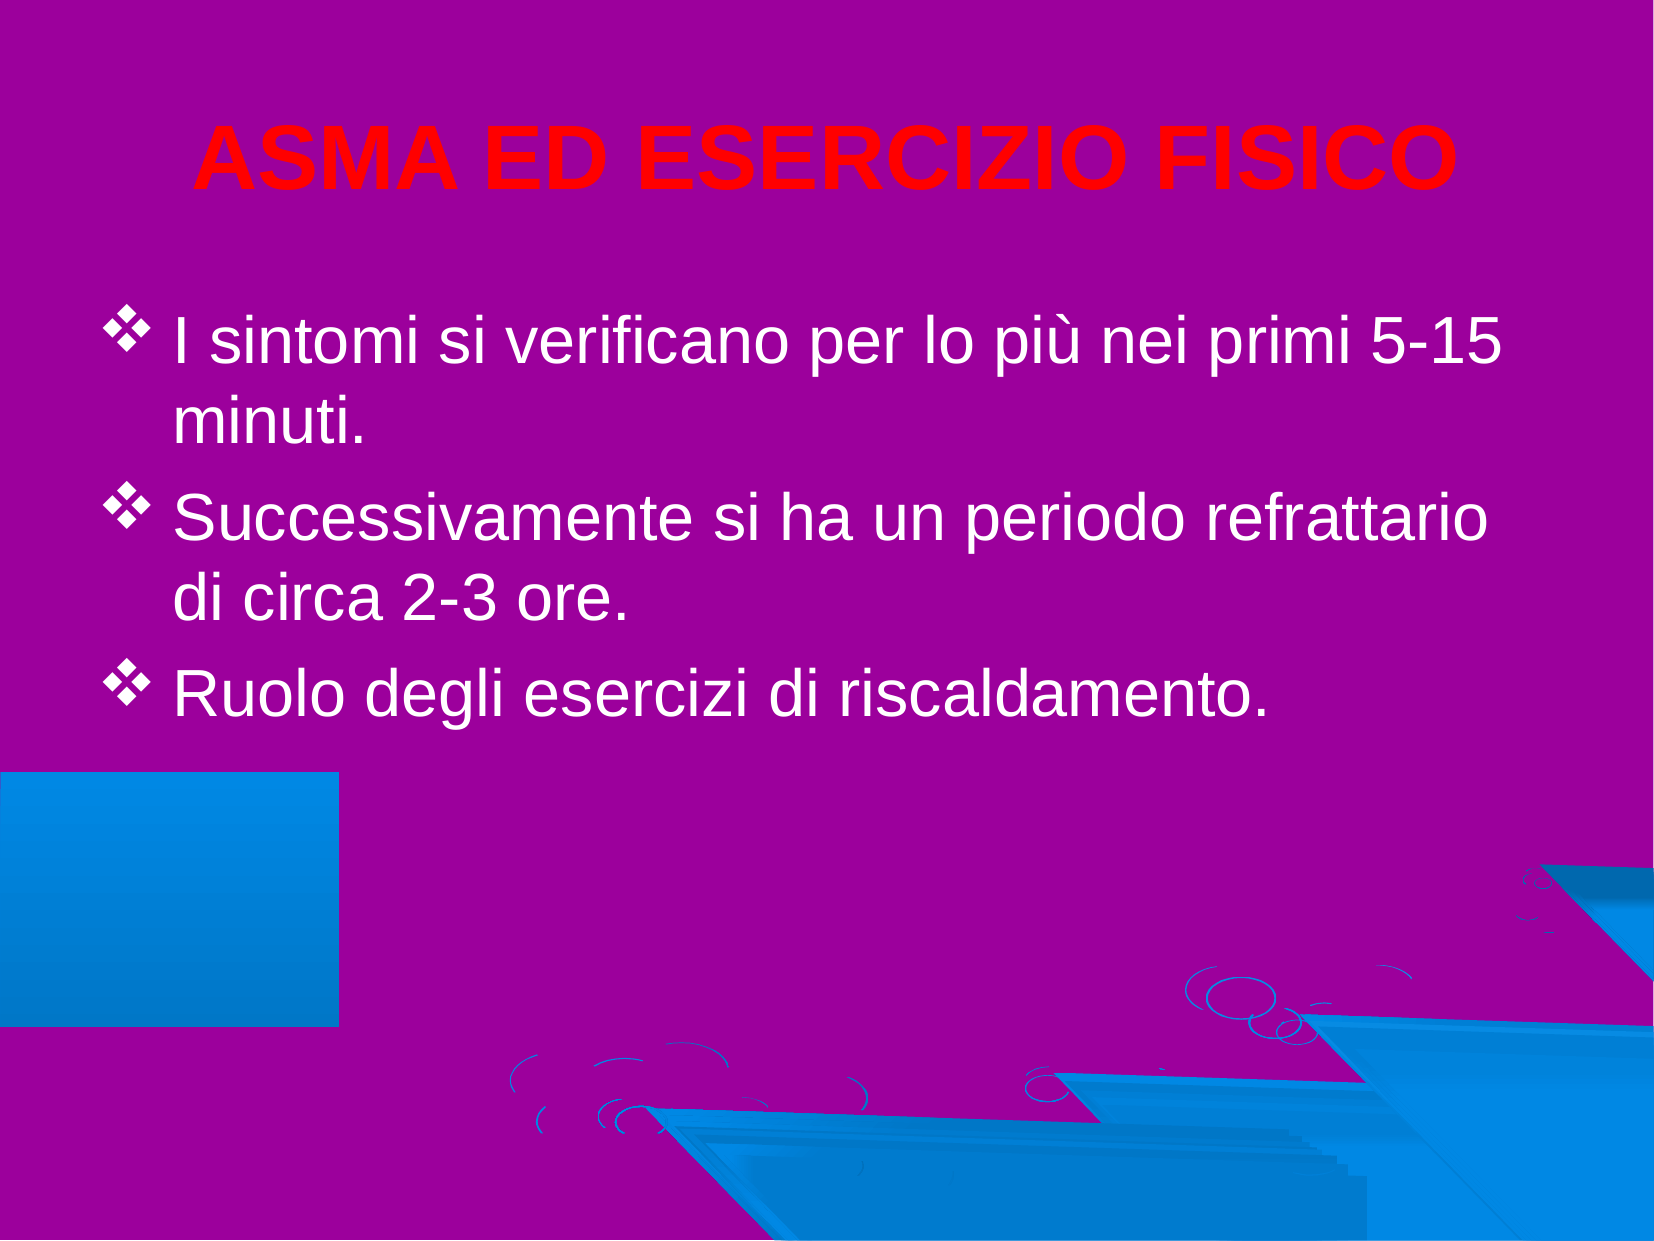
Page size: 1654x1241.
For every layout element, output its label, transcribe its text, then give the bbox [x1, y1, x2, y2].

text_box I sintomi si verificano per lo più nei primi 5-15 minuti. Successivamente si ha un periodo refrattario di circa 2-3 ore. Ruolo degli esercizi di riscaldamento. [82, 289, 1571, 1108]
title ASMA ED ESERCIZIO FISICO [82, 23, 1571, 283]
